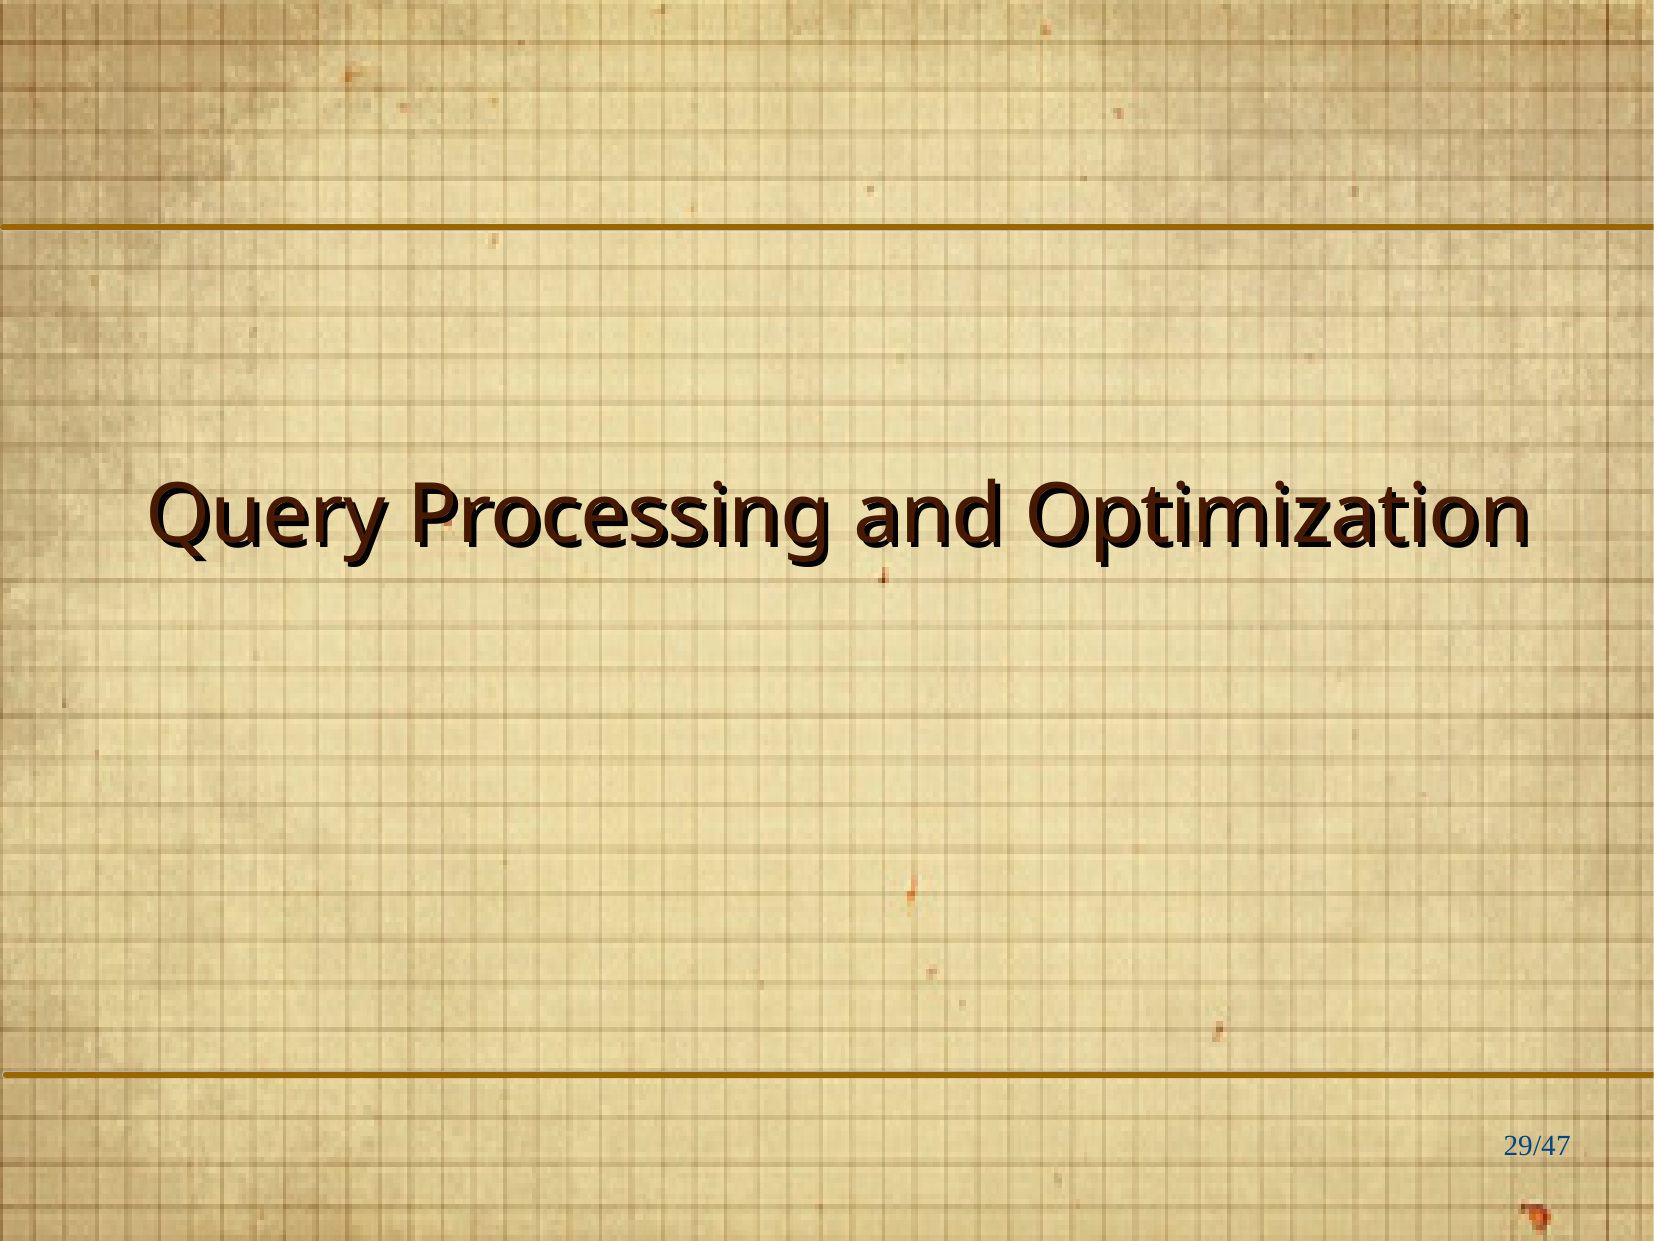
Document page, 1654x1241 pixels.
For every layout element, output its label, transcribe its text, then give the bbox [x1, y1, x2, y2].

title Query Processing and Optimization [94, 407, 1583, 615]
picture [0, 0, 1654, 1241]
